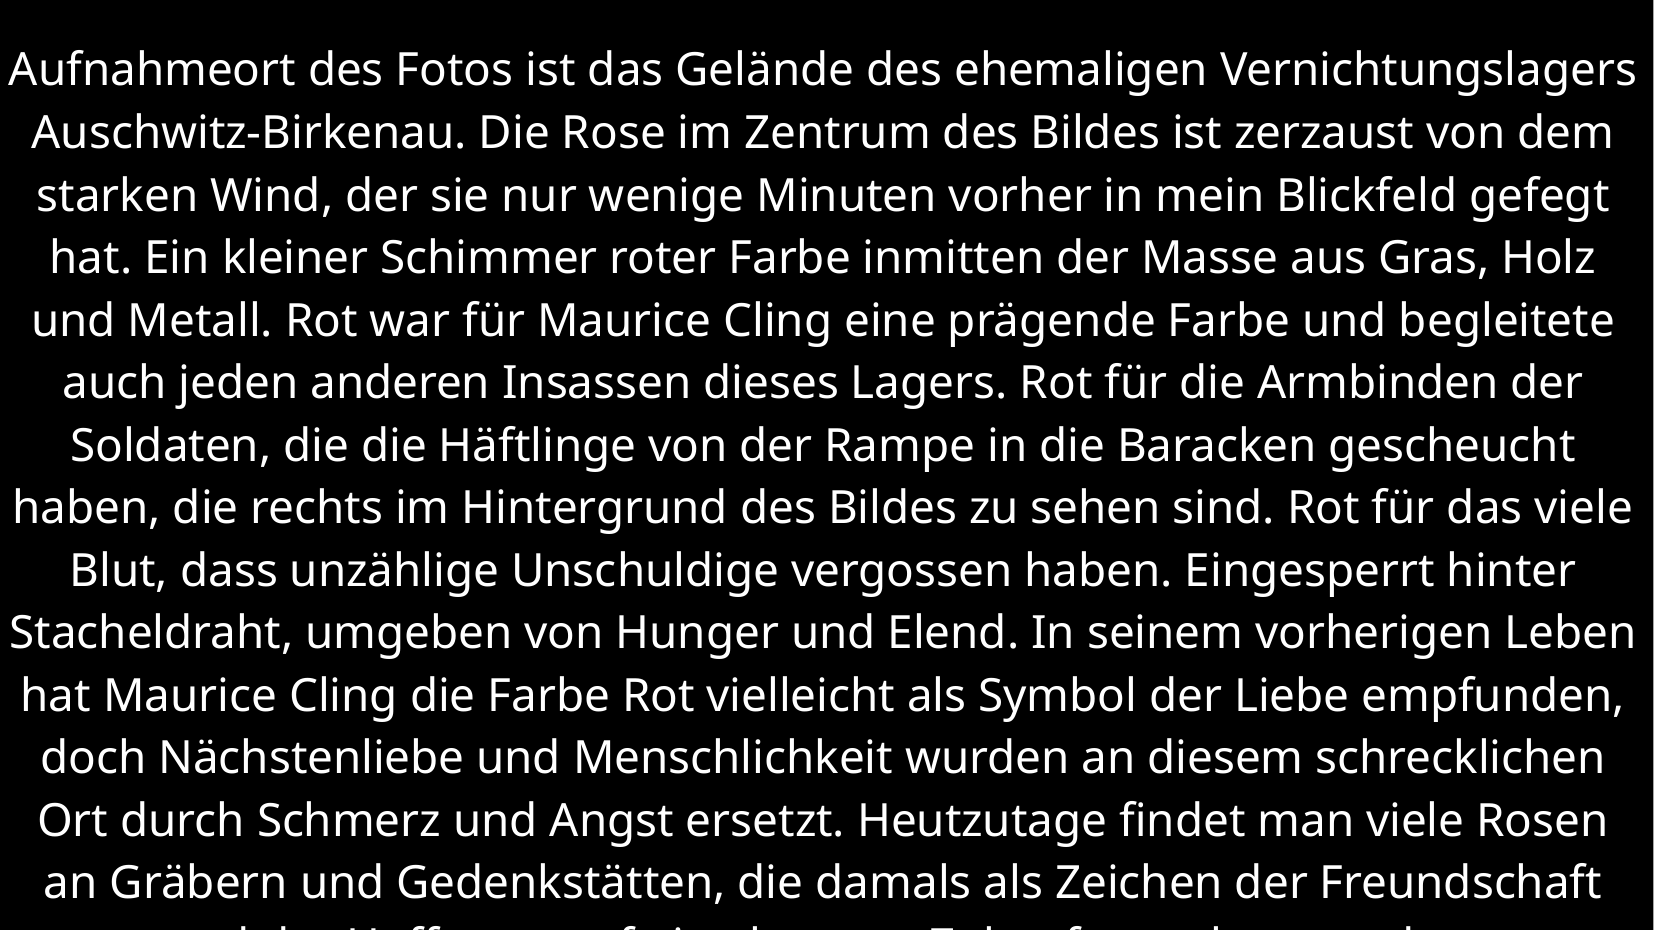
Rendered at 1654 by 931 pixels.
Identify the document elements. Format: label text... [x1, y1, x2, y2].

text_box Aufnahmeort des Fotos ist das Gelände des ehemaligen Vernichtungslagers Auschwitz-Birkenau. Die Rose im Zentrum des Bildes ist zerzaust von dem starken Wind, der sie nur wenige Minuten vorher in mein Blickfeld gefegt hat. Ein kleiner Schimmer roter Farbe inmitten der Masse aus Gras, Holz und Metall. Rot war für Maurice Cling eine prägende Farbe und begleitete auch jeden anderen Insassen dieses Lagers. Rot für die Armbinden der Soldaten, die die Häftlinge von der Rampe in die Baracken gescheucht haben, die rechts im Hintergrund des Bildes zu sehen sind. Rot für das viele Blut, dass unzählige Unschuldige vergossen haben. Eingesperrt hinter Stacheldraht, umgeben von Hunger und Elend. In seinem vorherigen Leben hat Maurice Cling die Farbe Rot vielleicht als Symbol der Liebe empfunden, doch Nächstenliebe und Menschlichkeit wurden an diesem schrecklichen Ort durch Schmerz und Angst ersetzt. Heutzutage findet man viele Rosen an Gräbern und Gedenkstätten, die damals als Zeichen der Freundschaft und der Hoffnung auf eine bessere Zukunft gesehen wurden. [0, 29, 1654, 892]
